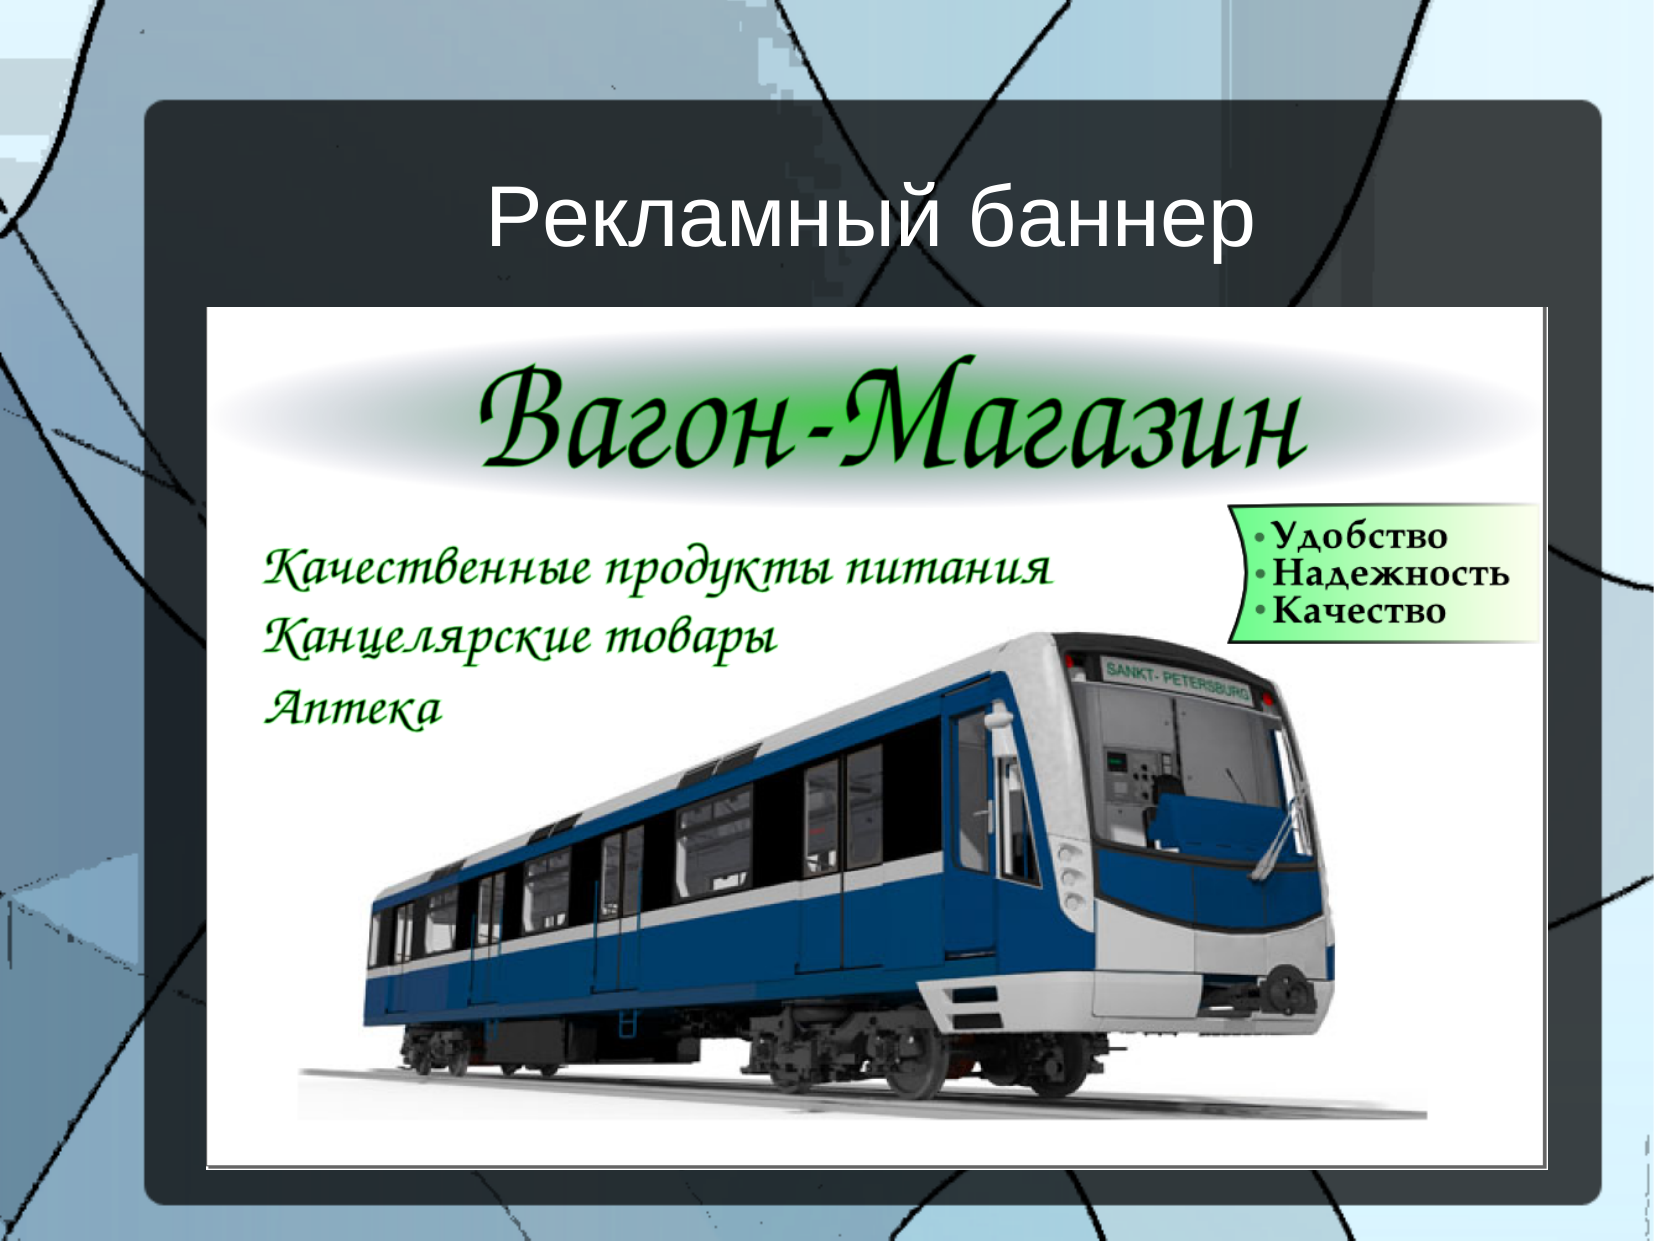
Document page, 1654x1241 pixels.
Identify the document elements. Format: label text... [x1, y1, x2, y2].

picture [0, 0, 1654, 1241]
title Рекламный баннер [159, 108, 1583, 325]
